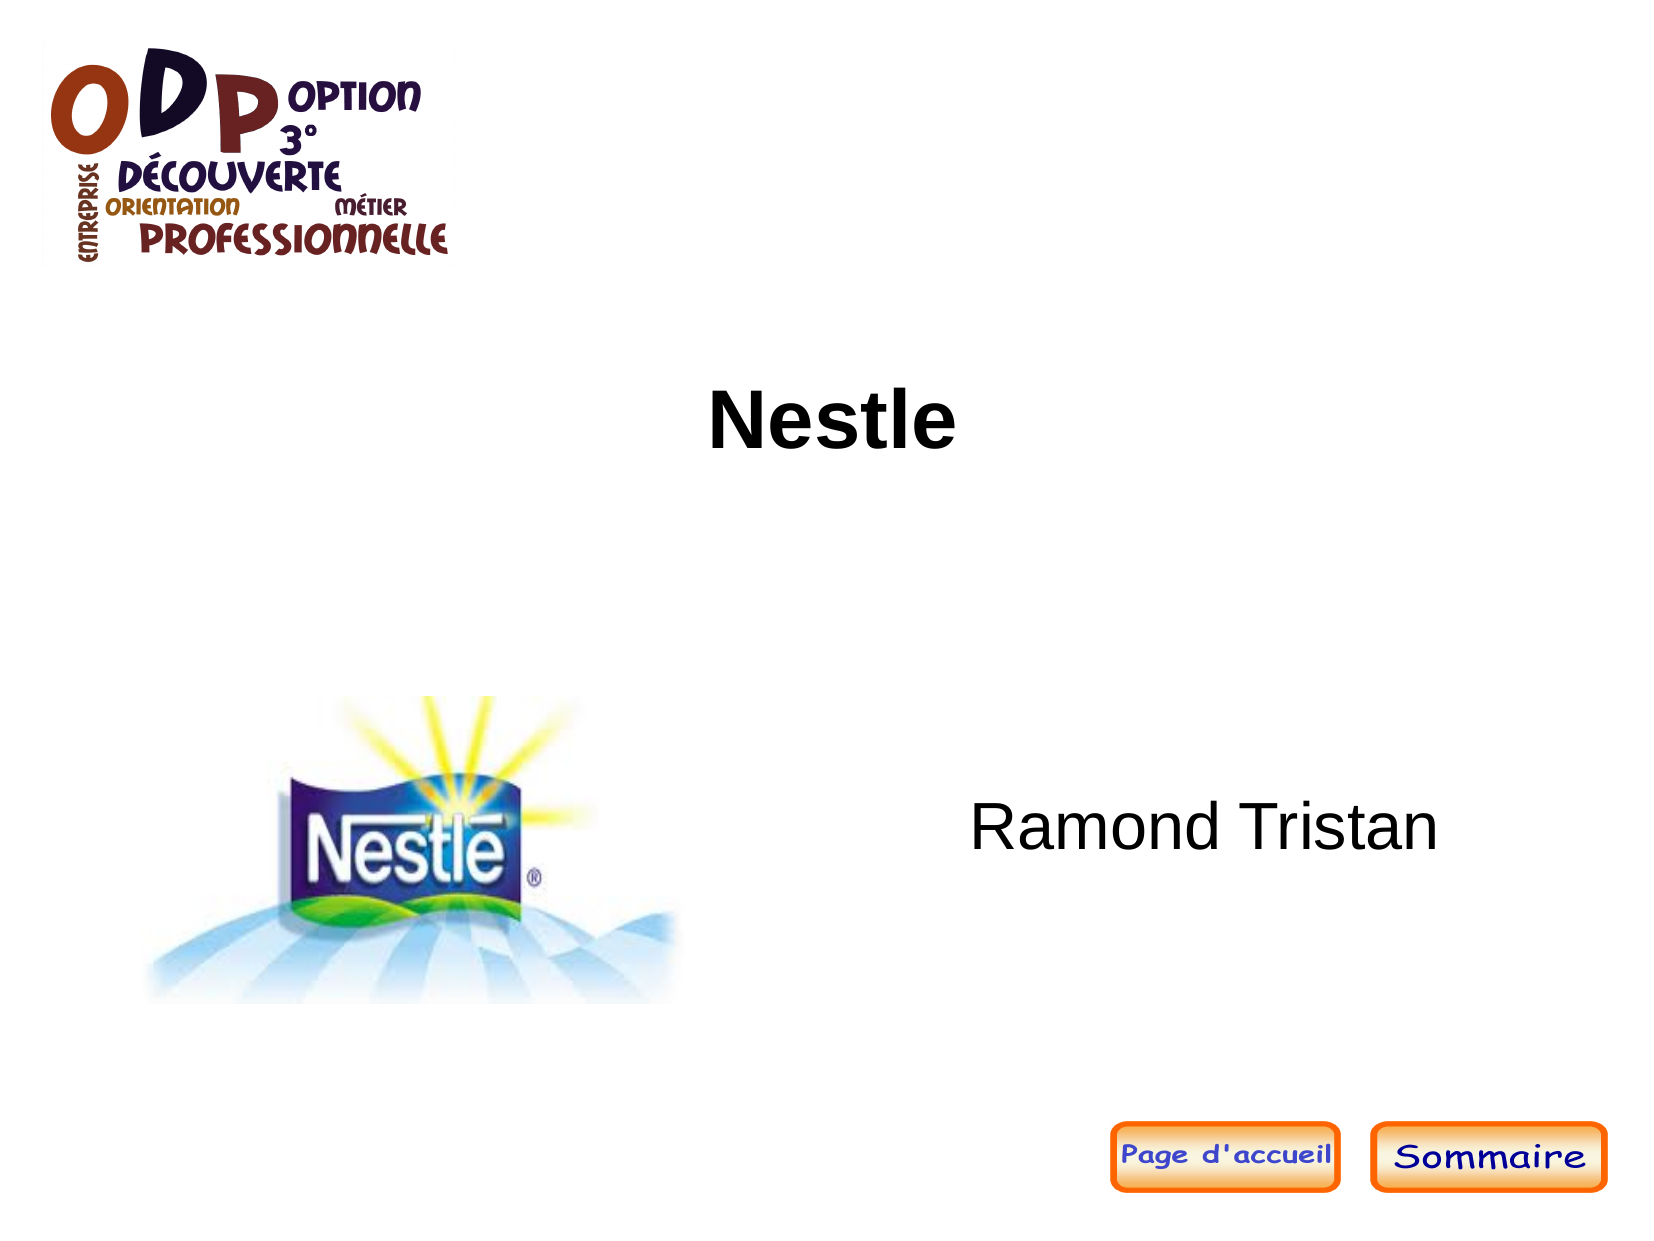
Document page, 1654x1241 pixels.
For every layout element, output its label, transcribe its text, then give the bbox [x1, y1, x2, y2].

picture [141, 696, 686, 1004]
picture [43, 41, 455, 266]
text_box Ramond Tristan [814, 531, 1595, 1121]
picture [1110, 1121, 1341, 1193]
picture [1370, 1121, 1608, 1193]
subtitle Nestle [82, 354, 1583, 485]
